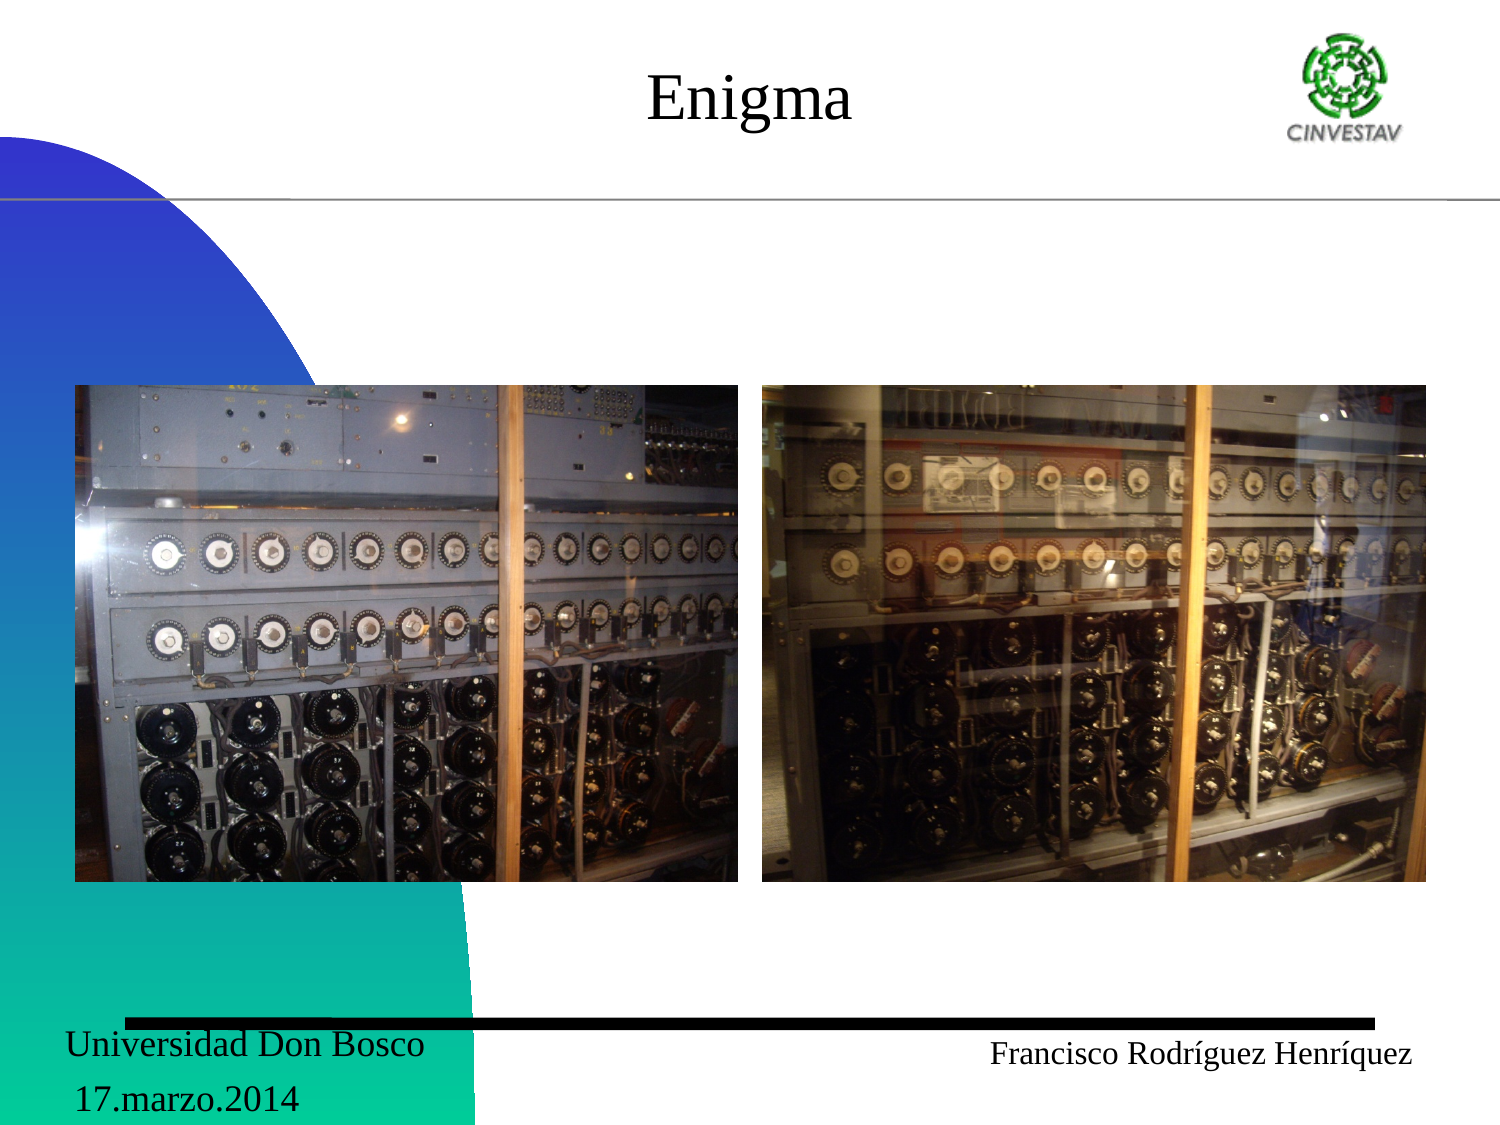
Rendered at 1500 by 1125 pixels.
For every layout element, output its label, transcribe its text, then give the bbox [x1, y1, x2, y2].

text_box Enigma [75, 45, 1426, 233]
picture [762, 385, 1426, 883]
picture [75, 385, 738, 883]
